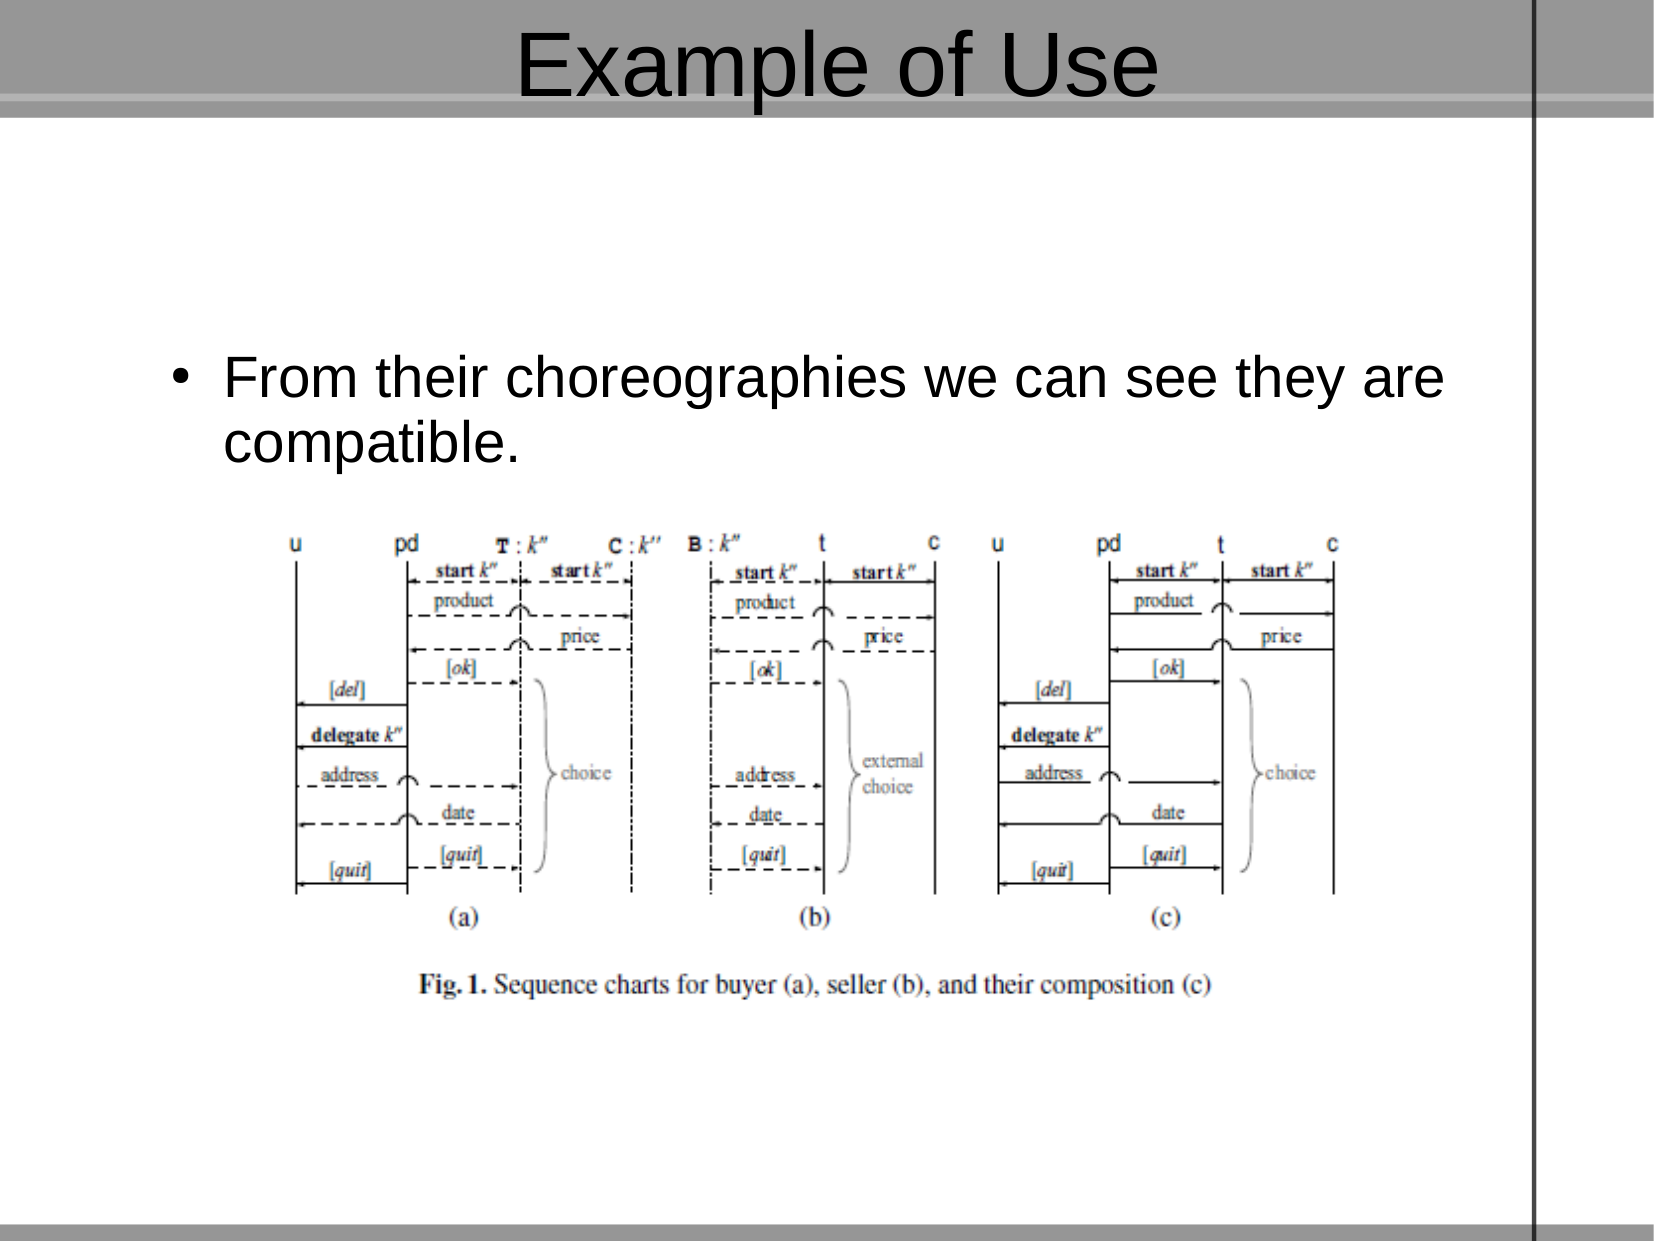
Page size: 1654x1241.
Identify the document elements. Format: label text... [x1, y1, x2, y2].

picture [0, 0, 1654, 1241]
title Example of Use [76, 0, 1565, 220]
list From their choreographies we can see they are compatible. [152, 344, 1534, 1127]
